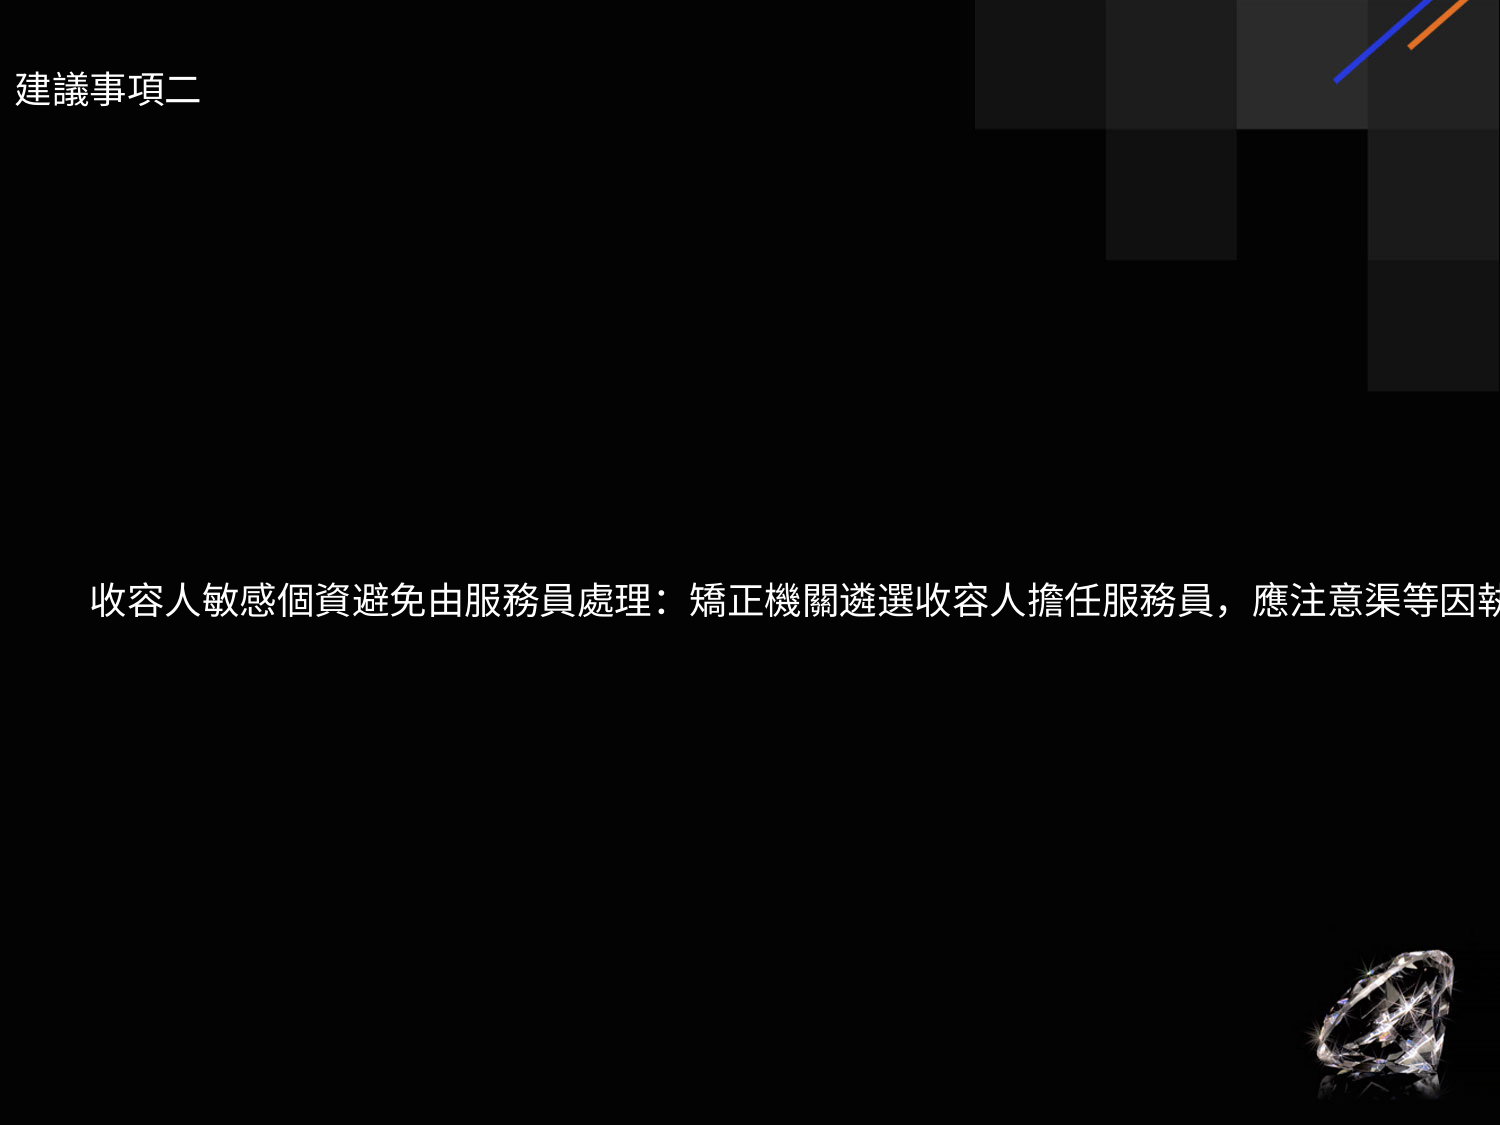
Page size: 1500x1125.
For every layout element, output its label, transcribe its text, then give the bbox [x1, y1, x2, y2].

text_box 收容人敏感個資避免由服務員處理：矯正機關遴選收容人擔任服務員，應注意渠等因執行作業而有較高之行動自由度，且場舍及職員辦公室亦有配置遴用服務員協助文書業務處理，使服務員有經手收容人個資、書信、刑案等機敏資料之機會。因此，收容人個人資料或其他機密公文書均應責由機關職員親自處理，以免服務員基於不良意圖有機可趁。 [75, 262, 1425, 941]
text_box 建議事項二 [0, 2, 1500, 179]
picture [0, 179, 1500, 1125]
